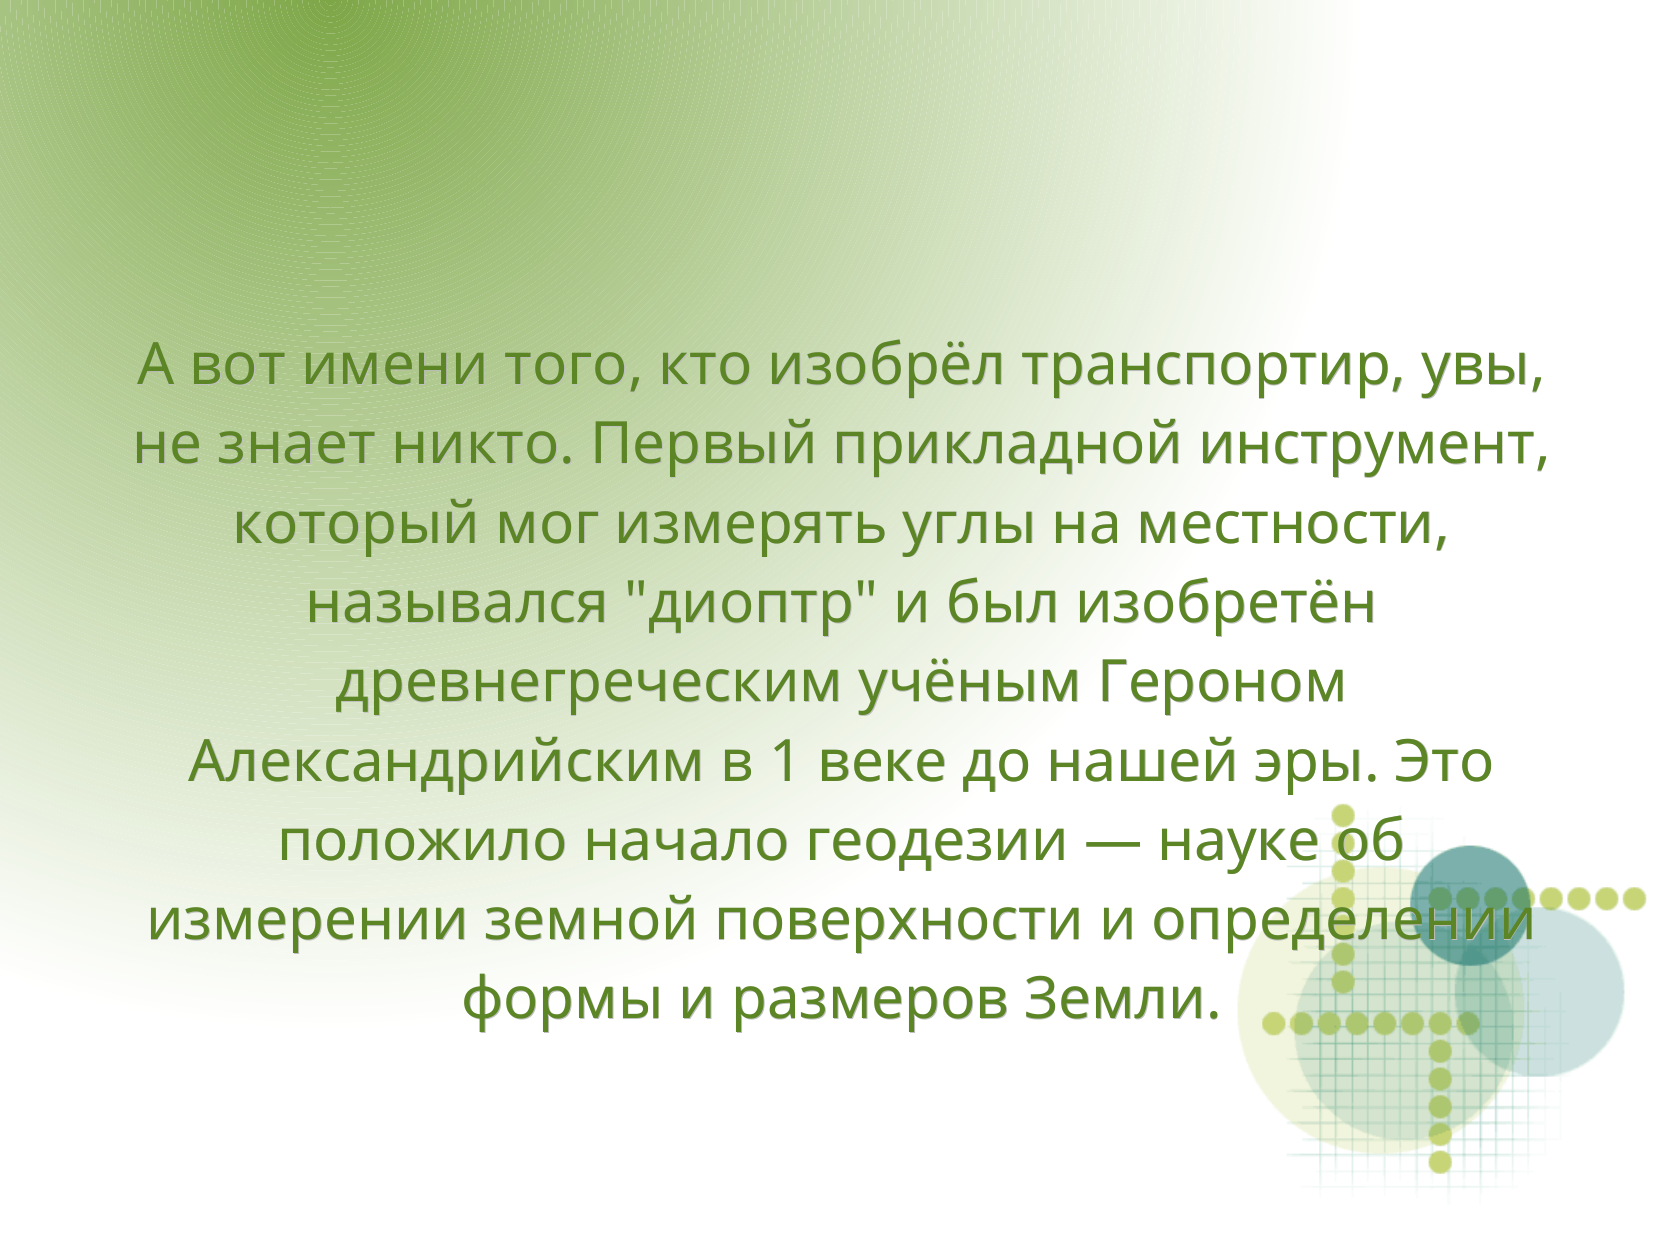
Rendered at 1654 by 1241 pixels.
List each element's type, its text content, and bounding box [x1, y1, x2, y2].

text_box А вот имени того, кто изобрёл транспортир, увы, не знает никто. Первый прикладной инструмент, который мог измерять углы на местности, назывался "диоптр" и был изобретён древнегреческим учёным Героном Александрийским в 1 веке до нашей эры. Это положило начало геодезии — науке об измерении земной поверхности и определении формы и размеров Земли. [118, 206, 1565, 1152]
picture [1224, 792, 1654, 1211]
